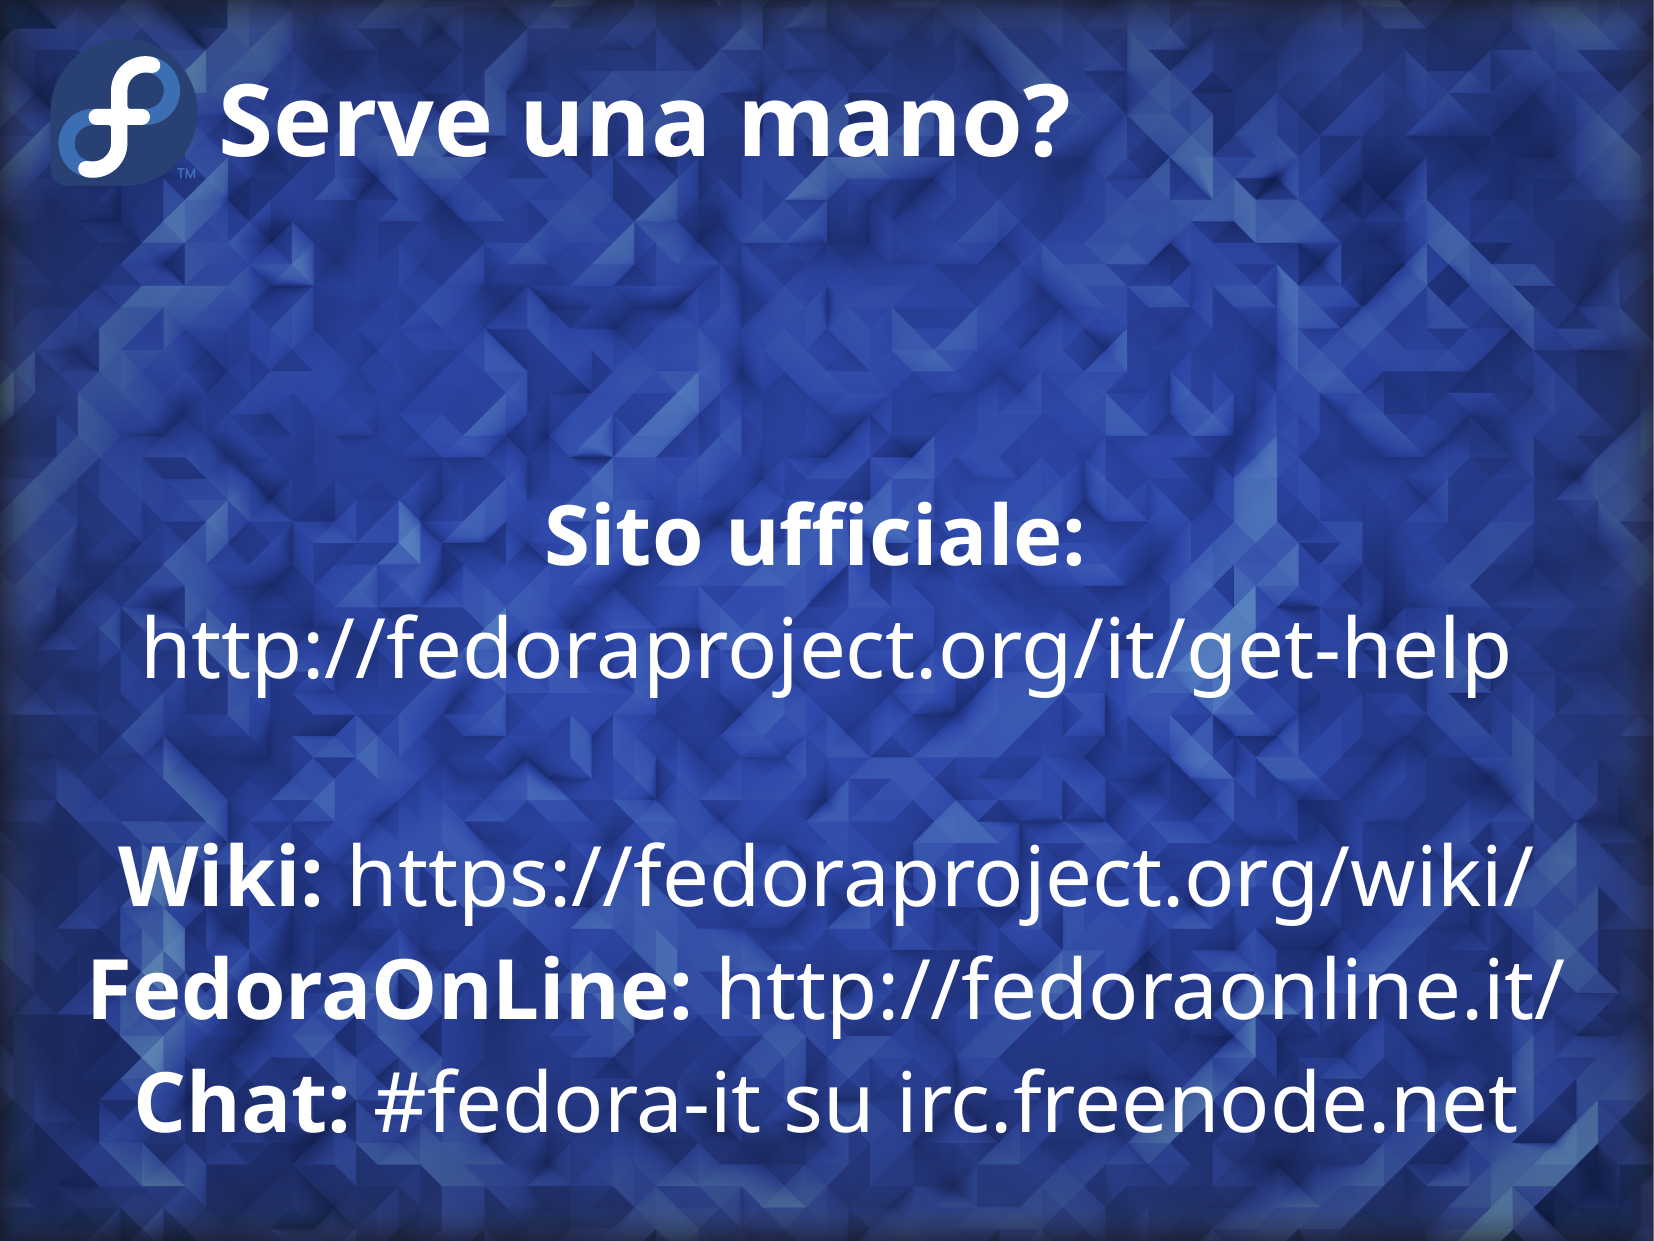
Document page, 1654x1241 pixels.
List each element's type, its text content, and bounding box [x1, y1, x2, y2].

title Serve una mano? [272, 23, 1654, 213]
picture [0, 0, 1654, 1241]
text_box Sito ufficiale: http://fedoraproject.org/it/get-help Wiki: https://fedoraproject.org/wiki/ FedoraOnLine: http://fedoraonline.it/ Chat: #fedora-it su irc.freenode.net [35, 237, 1619, 1158]
